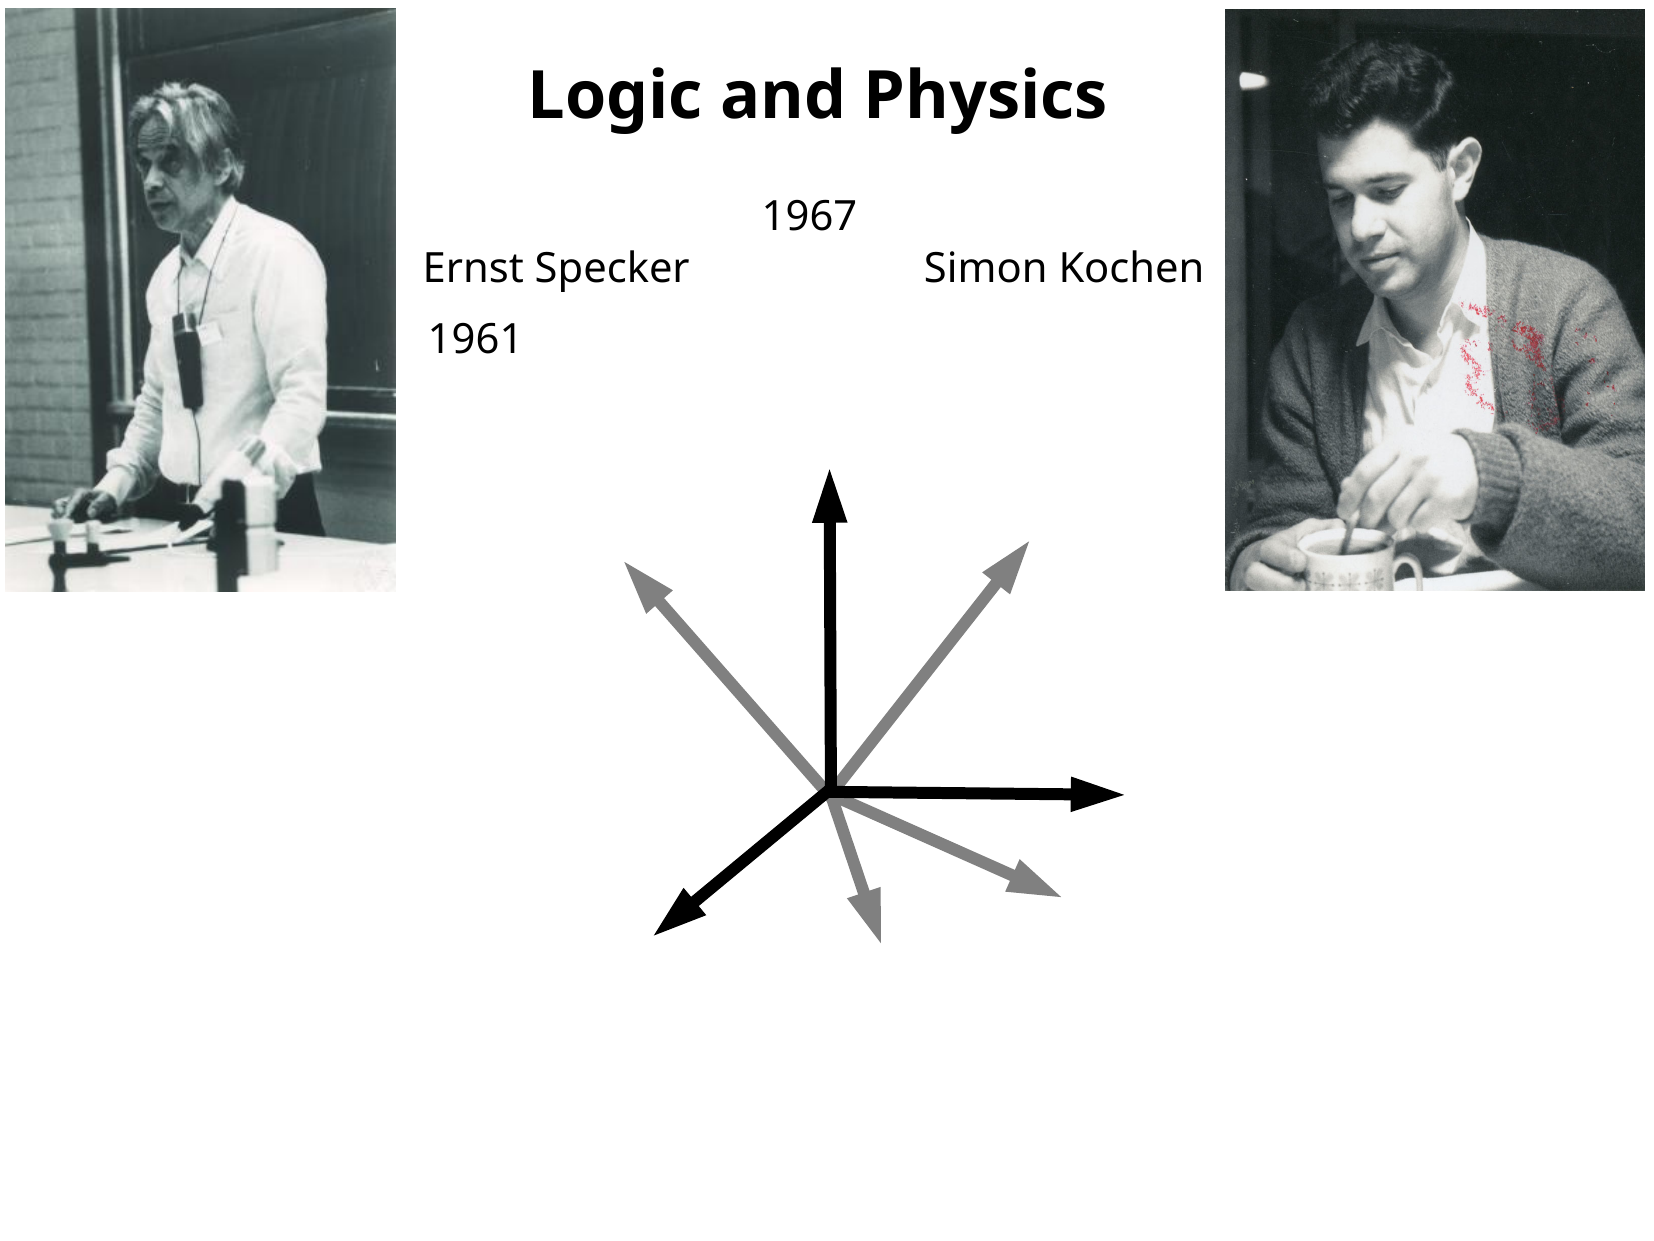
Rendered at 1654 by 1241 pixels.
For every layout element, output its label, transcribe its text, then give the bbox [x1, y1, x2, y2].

text_box [716, 656, 824, 779]
picture [1225, 140, 1645, 591]
text_box Simon Kochen [909, 230, 1225, 340]
text_box 1967 [746, 177, 1089, 246]
text_box Logic and Physics [512, 40, 1654, 140]
text_box 1961 [412, 301, 755, 370]
picture [5, 8, 396, 592]
text_box [365, 656, 1654, 1216]
text_box Ernst Specker [408, 230, 909, 340]
text_box [837, 656, 930, 774]
picture [1225, 9, 1645, 40]
